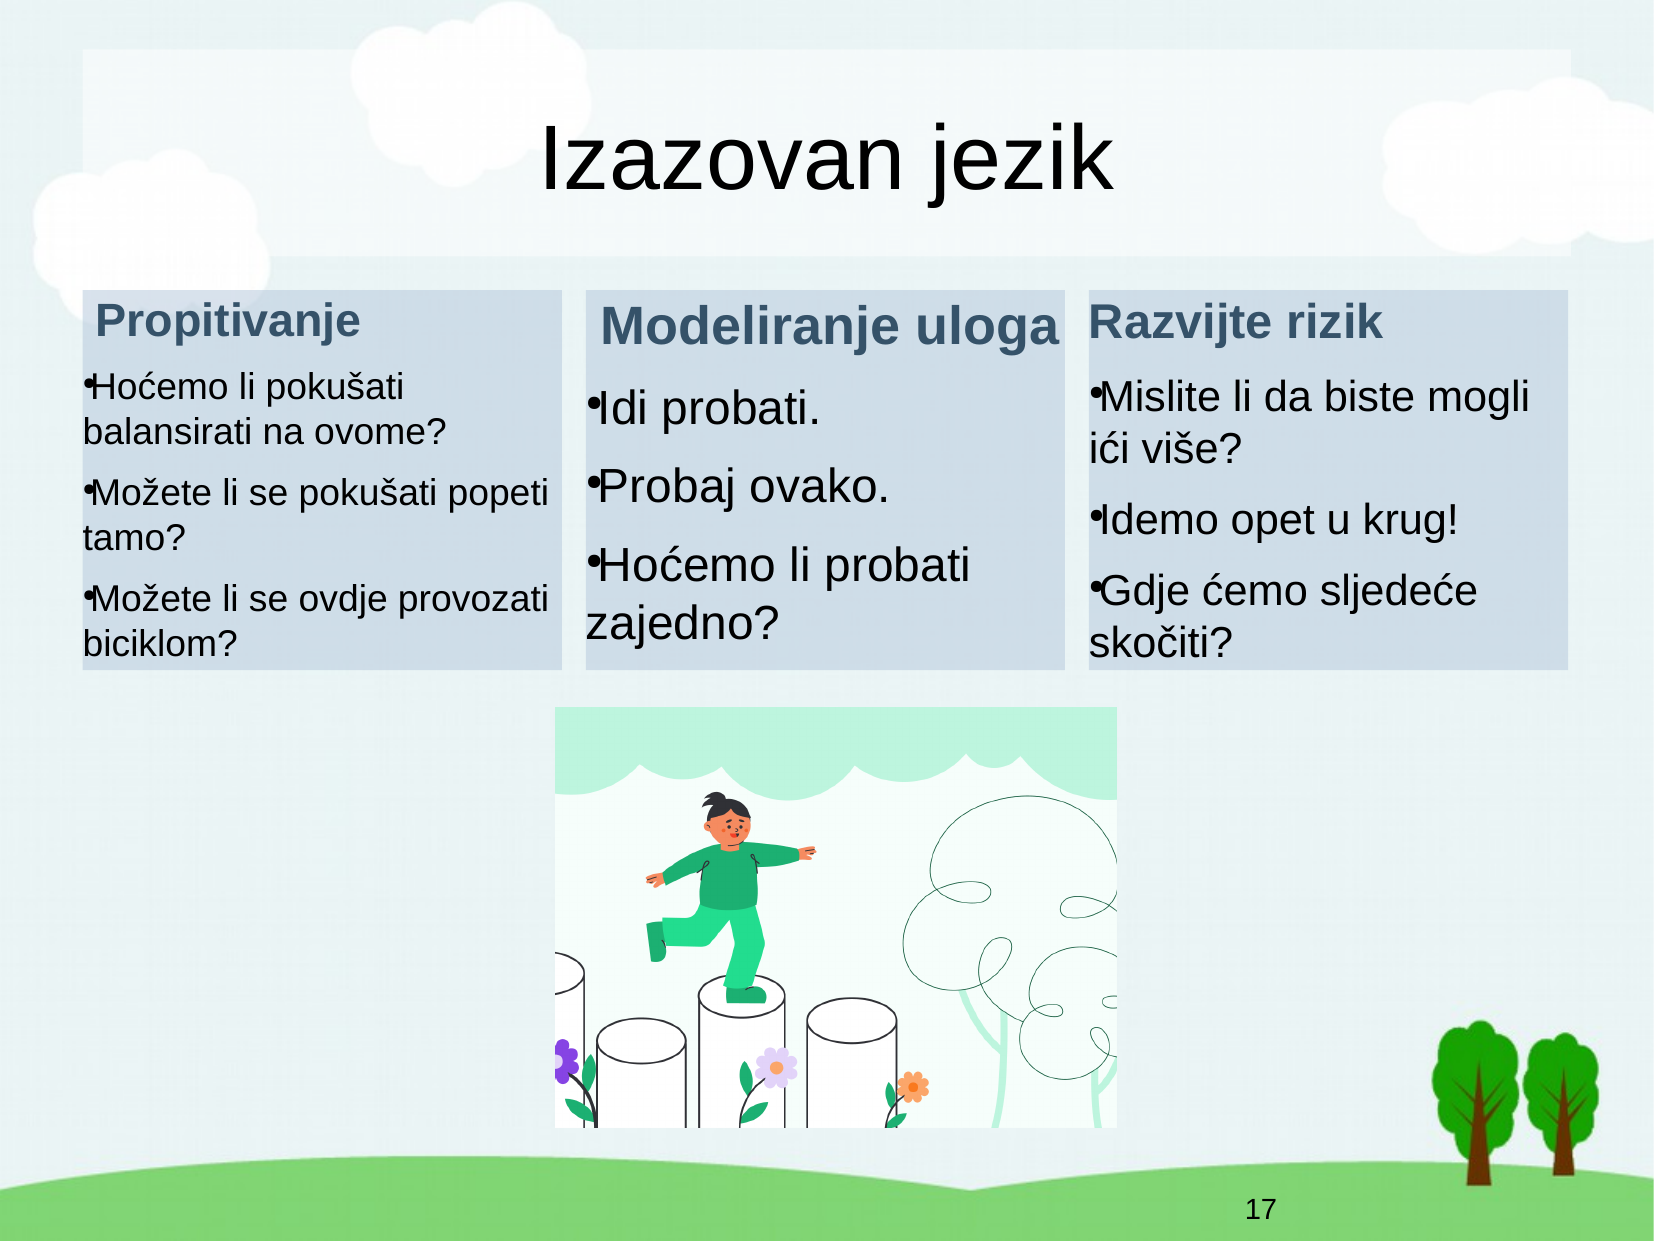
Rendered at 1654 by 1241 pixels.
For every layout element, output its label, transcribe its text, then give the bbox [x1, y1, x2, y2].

title Izazovan jezik [82, 49, 1571, 257]
list Razvijte rizik Mislite li da biste mogli ići više? Idemo opet u krug! Gdje ćemo sljedeće skočiti? [1088, 290, 1569, 671]
list Propitivanje Hoćemo li pokušati balansirati na ovome? Možete li se pokušati popeti tamo? Možete li se ovdje provozati biciklom? [82, 290, 562, 671]
picture [555, 707, 1117, 1128]
list Modeliranje uloga Idi probati. Probaj ovako. Hoćemo li probati zajedno? [585, 290, 1065, 671]
text_box [1244, 1190, 1630, 1241]
